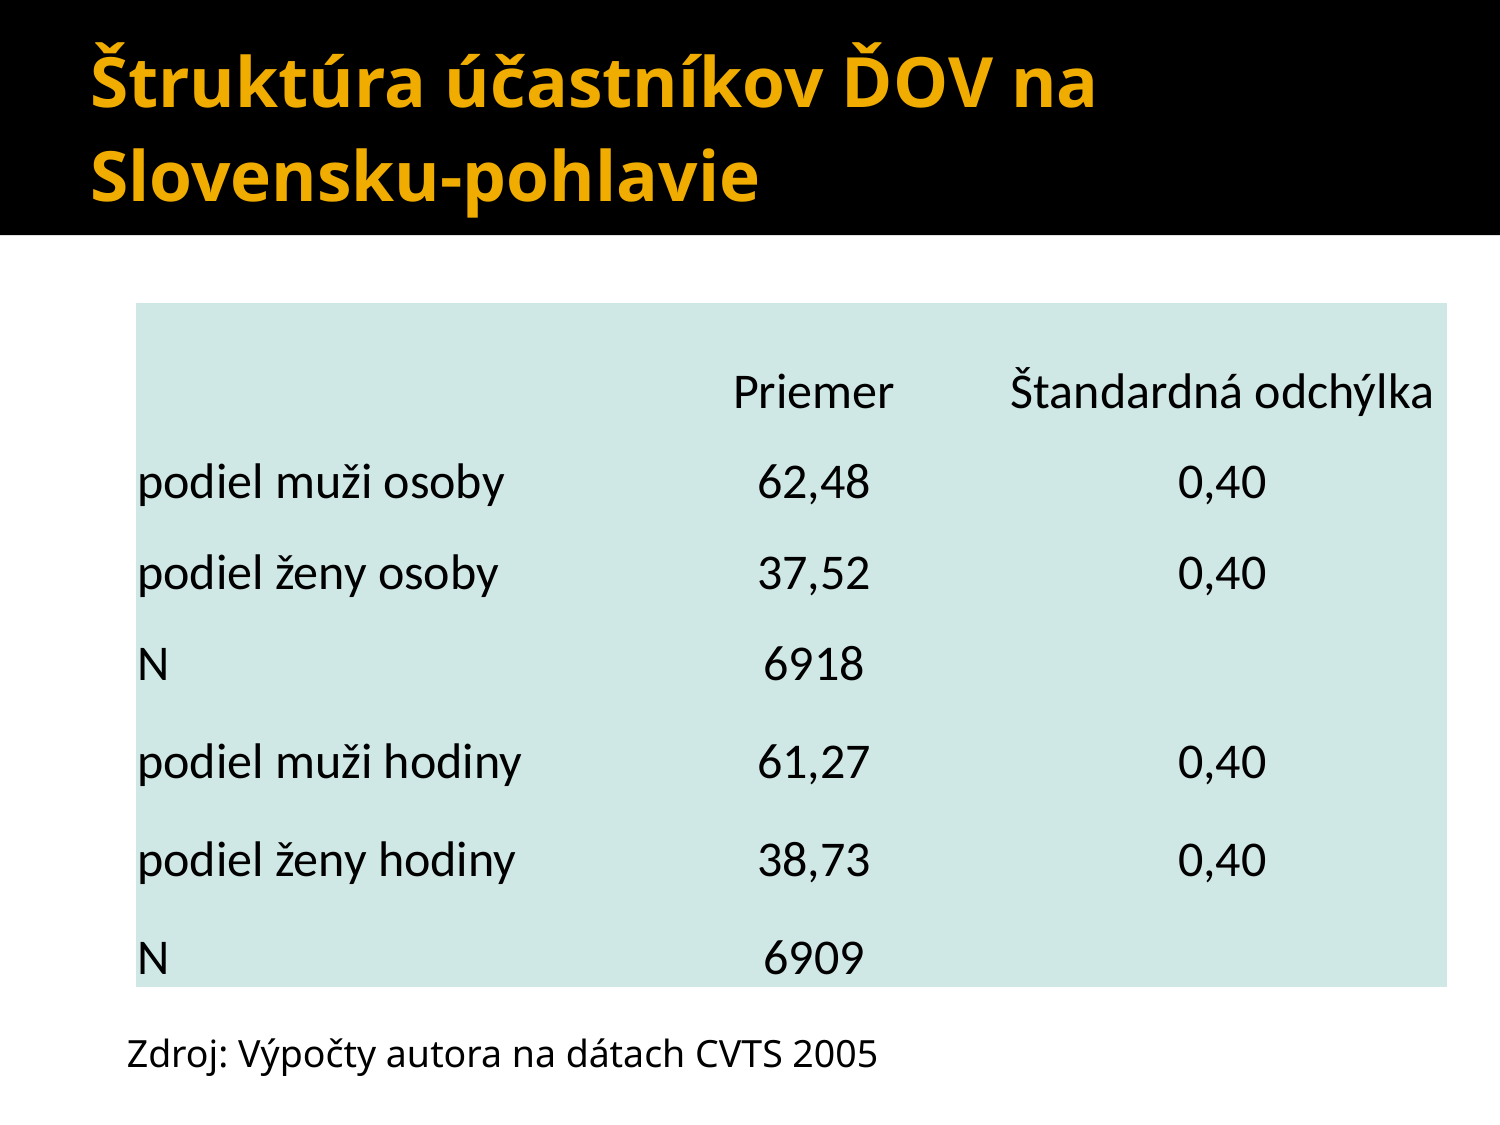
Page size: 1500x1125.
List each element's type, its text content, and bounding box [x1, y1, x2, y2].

table_header [136, 303, 631, 421]
table_cell 0,40 [998, 511, 1447, 602]
table_cell [998, 889, 1447, 987]
table_cell podiel muži osoby [136, 421, 631, 511]
table_cell 62,48 [631, 421, 998, 511]
table_cell podiel ženy hodiny [136, 791, 631, 889]
title Štruktúra účastníkov ĎOV na Slovensku-pohlavie [75, 24, 1425, 231]
table_header Priemer [631, 303, 998, 421]
table_cell 37,52 [631, 511, 998, 602]
text_box Zdroj: Výpočty autora na dátach CVTS 2005 [112, 1023, 987, 1083]
table_header 0,40 [998, 692, 1447, 791]
table_cell [998, 602, 1447, 692]
table_cell 0,40 [998, 421, 1447, 511]
table_cell 6918 [631, 602, 998, 692]
table_header podiel muži hodiny [136, 692, 631, 791]
table_cell 0,40 [998, 791, 1447, 889]
table_cell N [136, 889, 631, 987]
table_cell 38,73 [631, 791, 998, 889]
table_cell podiel ženy osoby [136, 511, 631, 602]
table_cell 6909 [631, 889, 998, 987]
table_header 61,27 [631, 692, 998, 791]
table_cell N [136, 602, 631, 692]
table_header Štandardná odchýlka [998, 303, 1447, 421]
